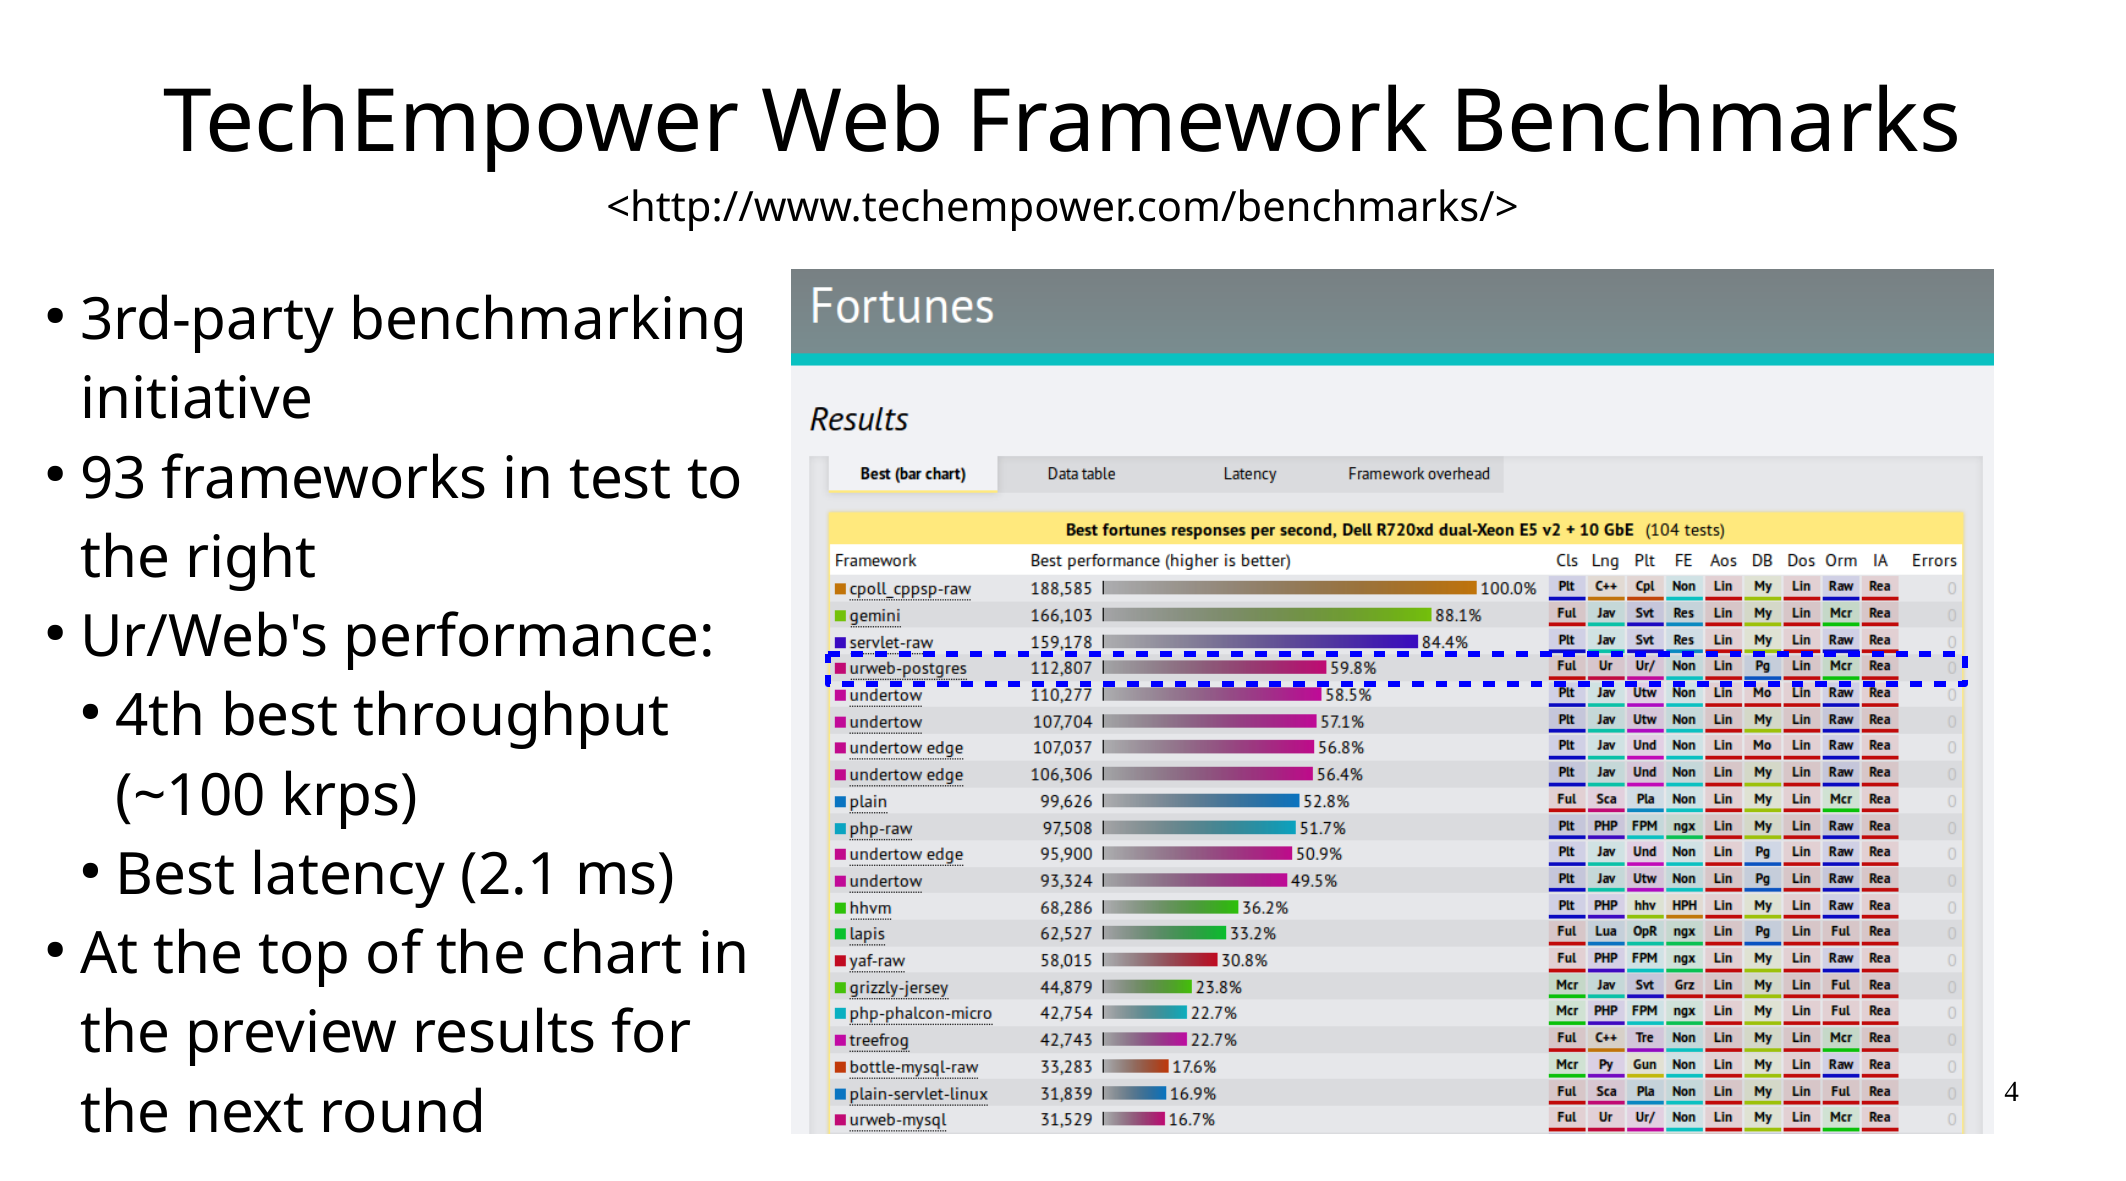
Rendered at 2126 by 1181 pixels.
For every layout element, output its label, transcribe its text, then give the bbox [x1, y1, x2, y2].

picture [791, 269, 1994, 1134]
text_box 3rd-party benchmarking initiative 93 frameworks in test to the right Ur/Web's performance: 4th best throughput (~100 krps) Best latency (2.1 ms) At the top of the chart in the preview results for the next round [30, 270, 766, 1030]
title TechEmpower Web Framework Benchmarks <http://www.techempower.com/benchmarks/> [106, 47, 2020, 245]
